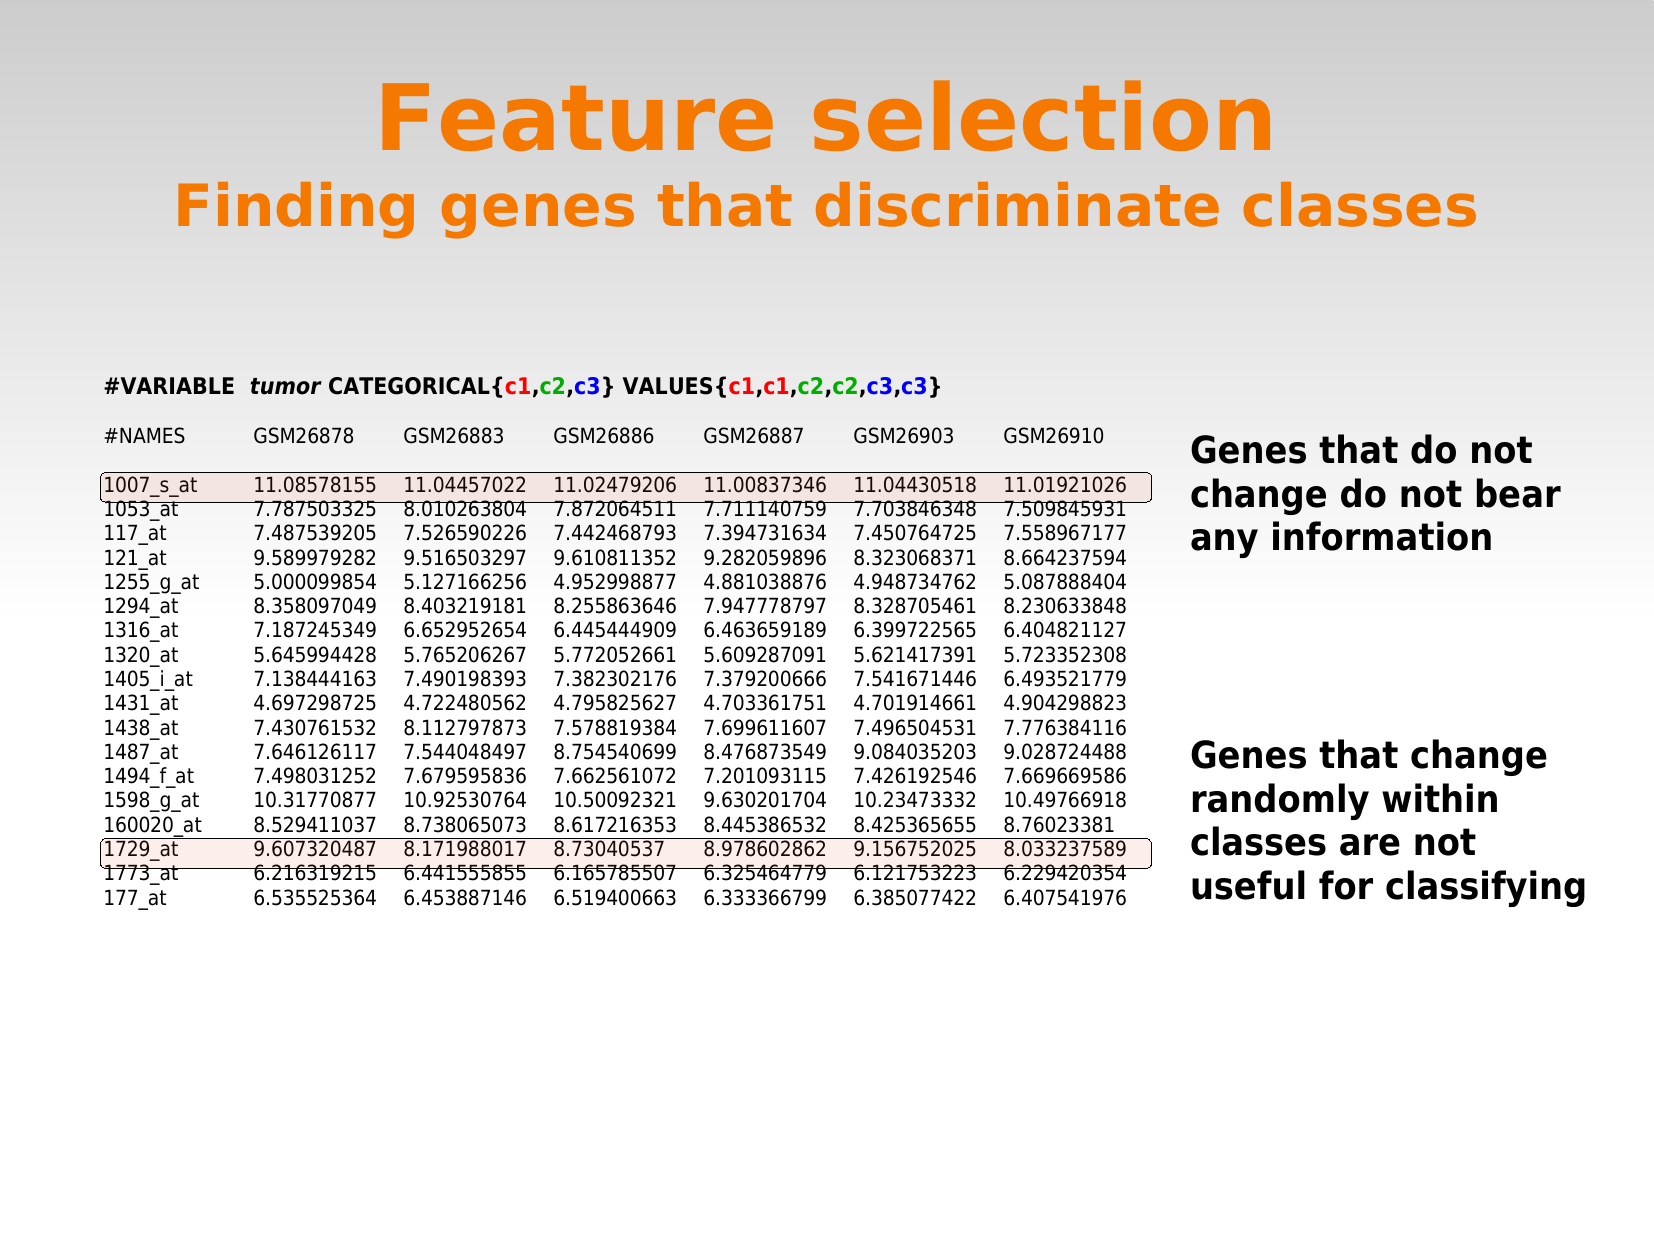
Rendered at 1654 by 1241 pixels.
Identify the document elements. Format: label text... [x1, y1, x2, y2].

text_box Genes that do not change do not bear any information [1175, 421, 1589, 567]
title Feature selection Finding genes that discriminate classes [82, 49, 1571, 257]
text_box [100, 838, 1152, 869]
text_box #VARIABLE tumor CATEGORICAL{c1,c2,c3} VALUES{c1,c1,c2,c2,c3,c3} #NAMES GSM26878 GSM26883 GSM26886 GSM26887 GSM26903 GSM26910 1007_s_at 11.08578155 11.04457022 11.02479206 11.00837346 11.04430518 11.01921026 1053_at 7.787503325 8.010263804 7.872064511 7.711140759 7.703846348 7.509845931 117_at 7.487539205 7.526590226 7.442468793 7.394731634 7.450764725 7.558967177 121_at 9.589979282 9.516503297 9.610811352 9.282059896 8.323068371 8.664237594 1255_g_at 5.000099854 5.127166256 4.952998877 4.881038876 4.948734762 5.087888404 1294_at 8.358097049 8.403219181 8.255863646 7.947778797 8.328705461 8.230633848 1316_at 7.187245349 6.652952654 6.445444909 6.463659189 6.399722565 6.404821127 1320_at 5.645994428 5.765206267 5.772052661 5.609287091 5.621417391 5.723352308 1405_i_at 7.138444163 7.490198393 7.382302176 7.379200666 7.541671446 6.493521779 1431_at 4.697298725 4.722480562 4.795825627 4.703361751 4.701914661 4.904298823 1438_at 7.430761532 8.112797873 7.578819384 7.699611607 7.496504531 7.776384116 1487_at 7.646126117 7.544048497 8.754540699 8.476873549 9.084035203 9.028724488 1494_f_at 7.498031252 7.679595836 7.662561072 7.201093115 7.426192546 7.669669586 1598_g_at 10.31770877 10.92530764 10.50092321 9.630201704 10.23473332 10.49766918 160020_at 8.529411037 8.738065073 8.617216353 8.445386532 8.425365655 8.76023381 1729_at 9.607320487 8.171988017 8.73040537 8.978602862 9.156752025 8.033237589 1773_at 6.216319215 6.441555855 6.165785507 6.325464779 6.121753223 6.229420354 177_at 6.535525364 6.453887146 6.519400663 6.333366799 6.385077422 6.407541976 [88, 366, 1211, 939]
text_box Genes that change randomly within classes are not useful for classifying [1175, 726, 1619, 916]
text_box [100, 472, 1152, 503]
